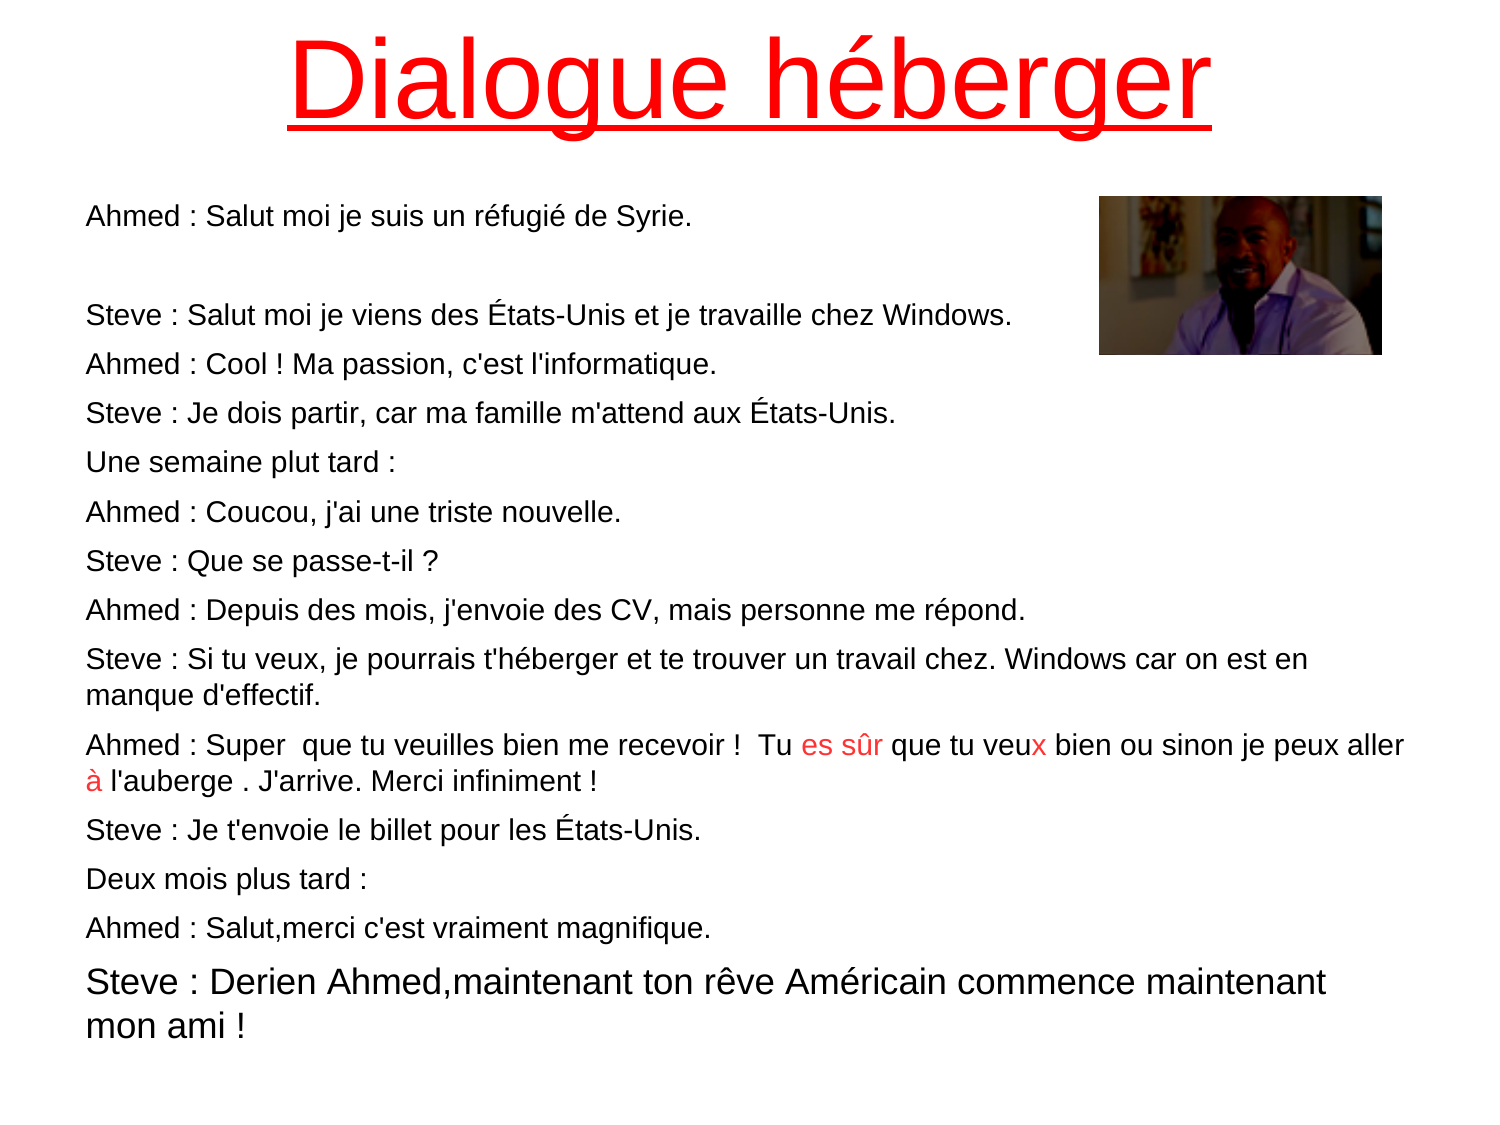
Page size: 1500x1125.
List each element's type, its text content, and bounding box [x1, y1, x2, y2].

list Ahmed : Salut moi je suis un réfugié de Syrie. Steve : Salut moi je viens des États-Unis et je travaille chez Windows. Ahmed : Cool ! Ma passion, c'est l'informatique. Steve : Je dois partir, car ma famille m'attend aux États-Unis. Une semaine plut tard : Ahmed : Coucou, j'ai une triste nouvelle. Steve : Que se passe-t-il ? Ahmed : Depuis des mois, j'envoie des CV, mais personne me répond. Steve : Si tu veux, je pourrais t'héberger et te trouver un travail chez. Windows car on est en manque d'effectif. Ahmed : Super que tu veuilles bien me recevoir ! Tu es sûr que tu veux bien ou sinon je peux aller à l'auberge . J'arrive. Merci infiniment ! Steve : Je t'envoie le billet pour les États-Unis. Deux mois plus tard : Ahmed : Salut,merci c'est vraiment magnifique. Steve : Derien Ahmed,maintenant ton rêve Américain commence maintenant mon ami ! [70, 188, 1421, 1061]
picture [1098, 195, 1382, 355]
title Dialogue héberger [75, 0, 1426, 168]
